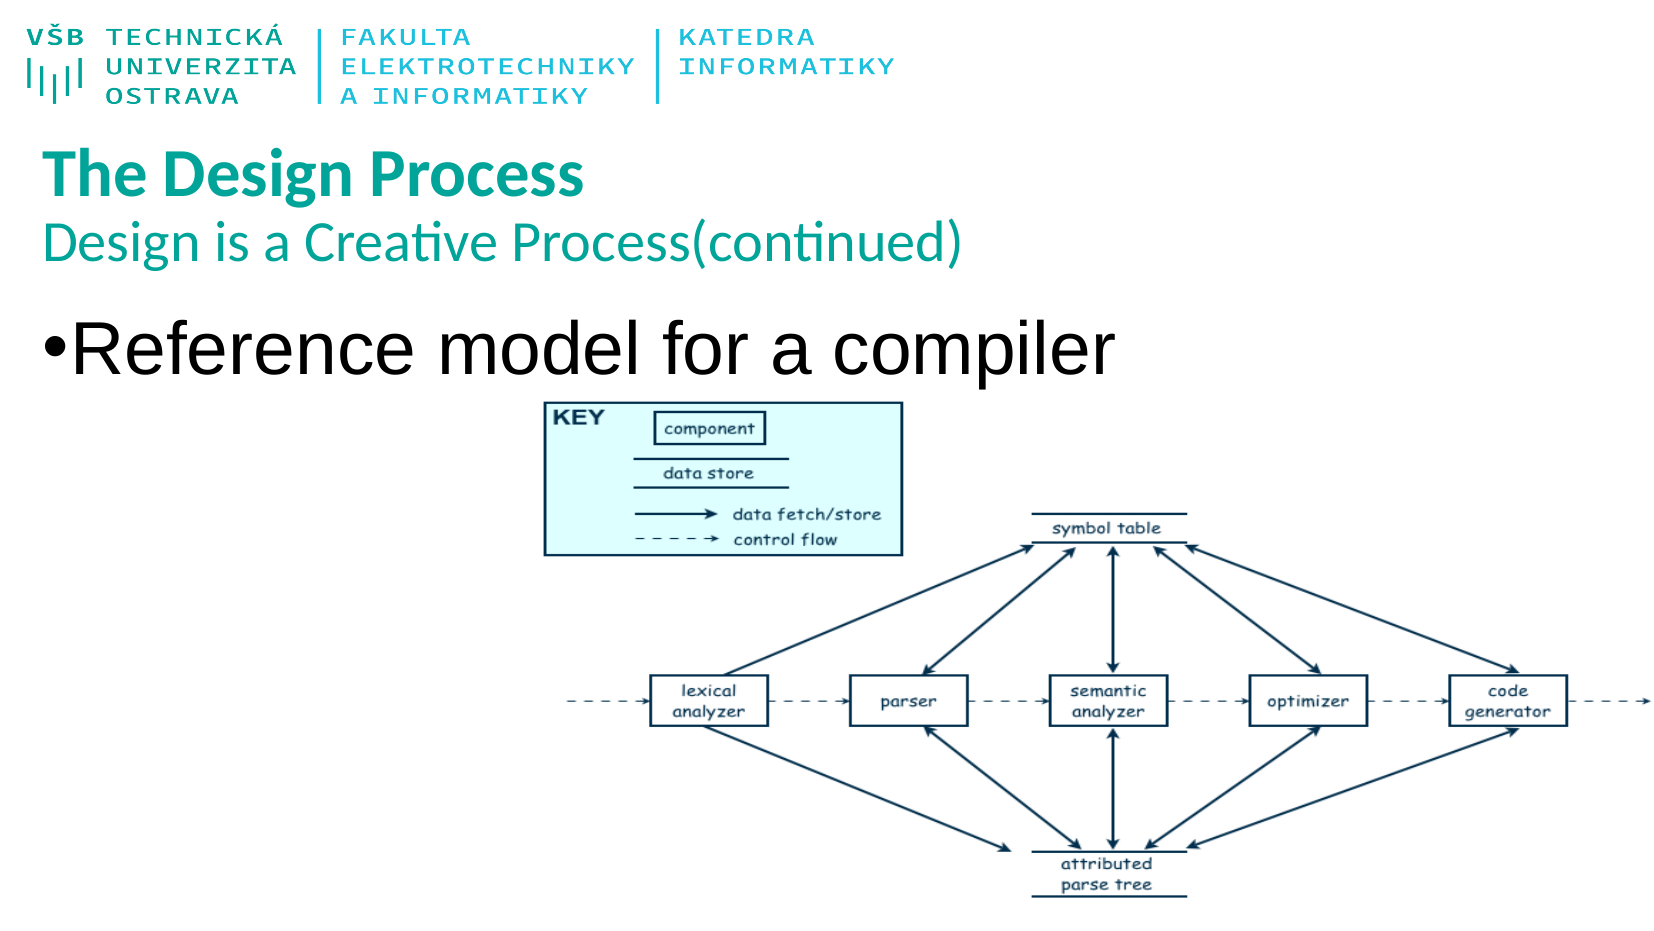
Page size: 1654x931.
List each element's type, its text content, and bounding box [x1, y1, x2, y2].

title The Design Process Design is a Creative Process(continued) [27, 142, 1628, 282]
picture [541, 396, 1654, 908]
picture [26, 23, 894, 104]
list Reference model for a compiler [27, 302, 1628, 842]
